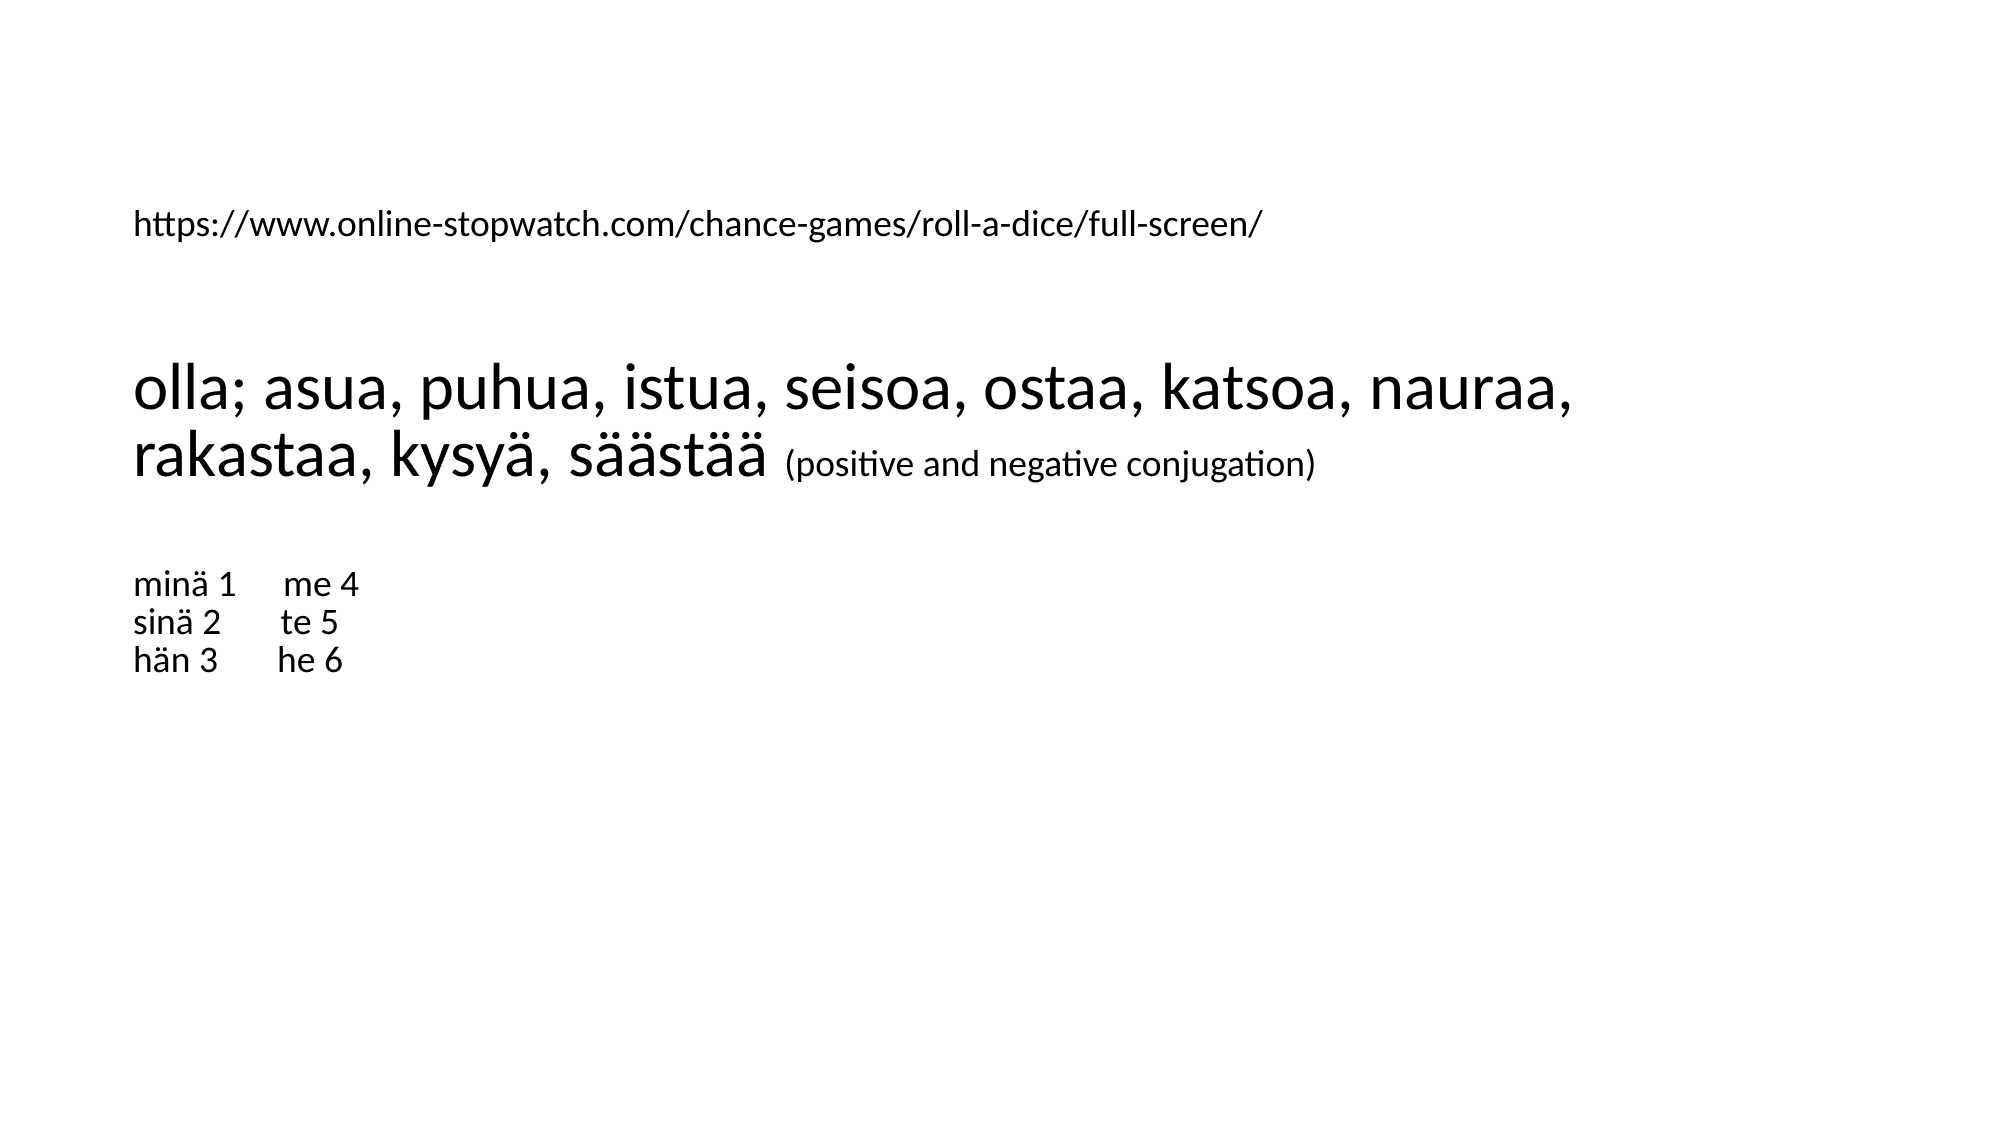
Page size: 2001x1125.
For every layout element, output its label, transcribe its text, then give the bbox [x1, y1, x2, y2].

text_box https://www.online-stopwatch.com/chance-games/roll-a-dice/full-screen/ olla; asua, puhua, istua, seisoa, ostaa, katsoa, nauraa, rakastaa, kysyä, säästää (positive and negative conjugation) minä 1 me 4 sinä 2 te 5 hän 3 he 6 [118, 201, 1795, 689]
